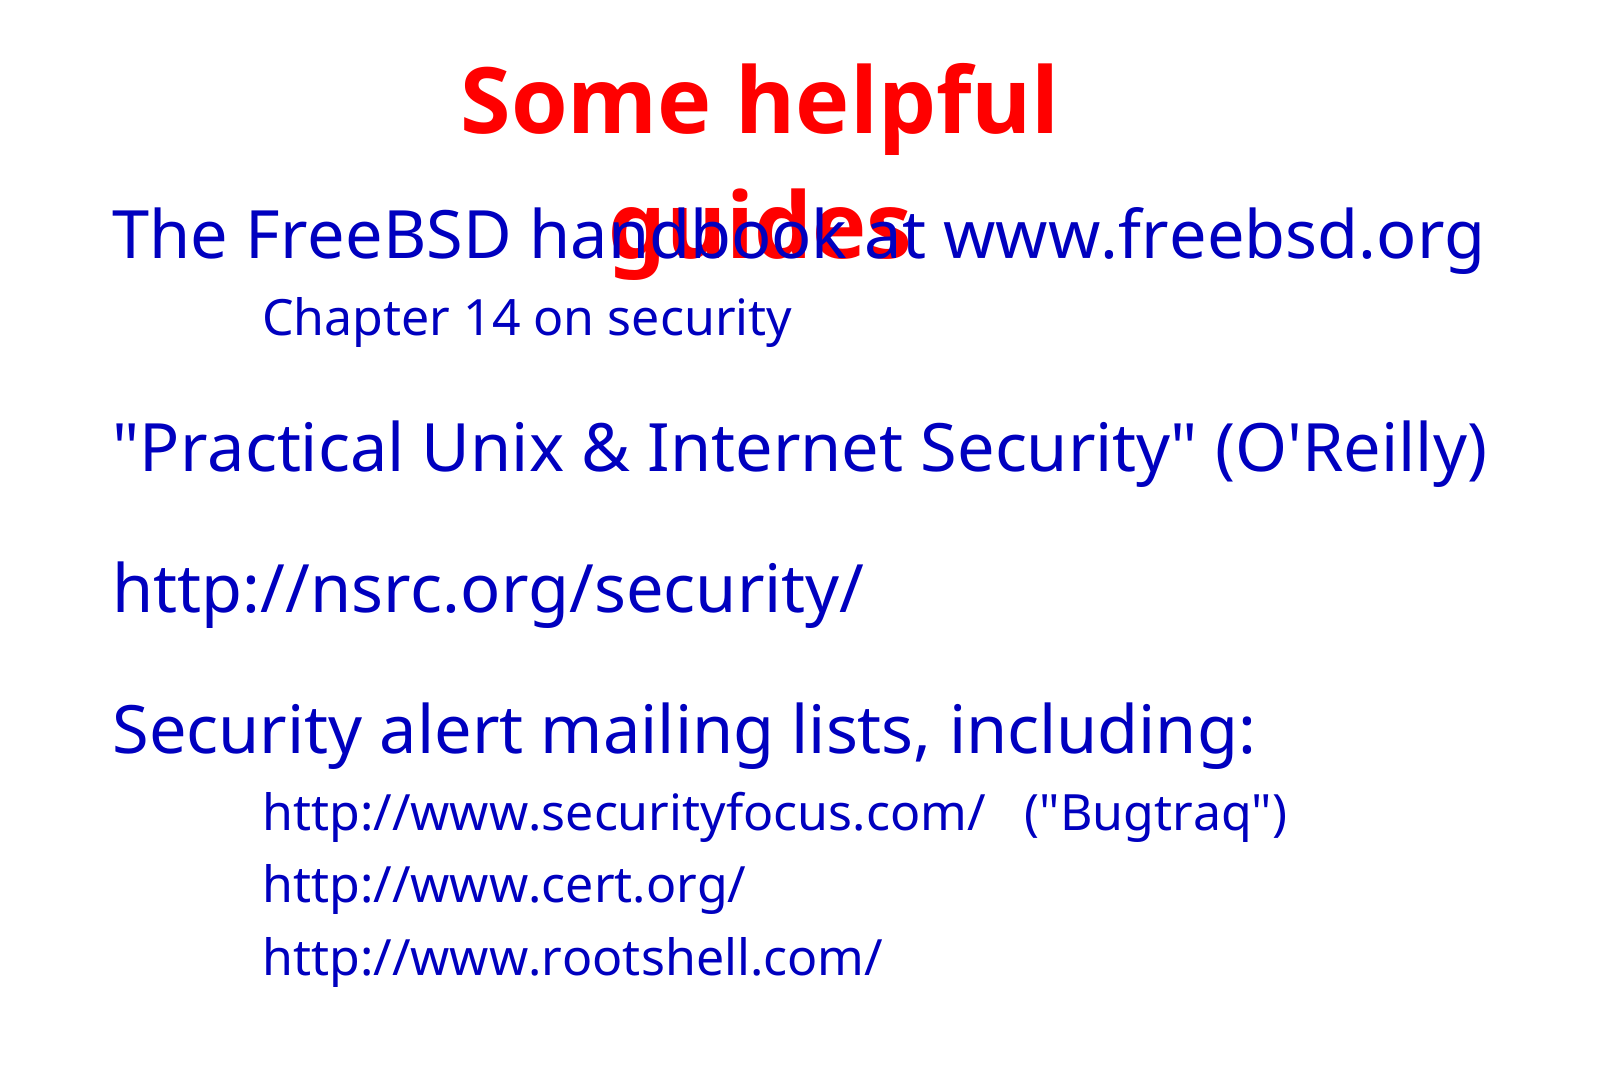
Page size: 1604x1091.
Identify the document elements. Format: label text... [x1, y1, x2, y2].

list The FreeBSD handbook at www.freebsd.org Chapter 14 on security "Practical Unix & Internet Security" (O'Reilly) http://nsrc.org/security/ Security alert mailing lists, including: http://www.securityfocus.com/ ("Bugtraq") http://www.cert.org/ http://www.rootshell.com/ [112, 187, 1508, 996]
title Some helpful guides [305, 35, 1215, 147]
